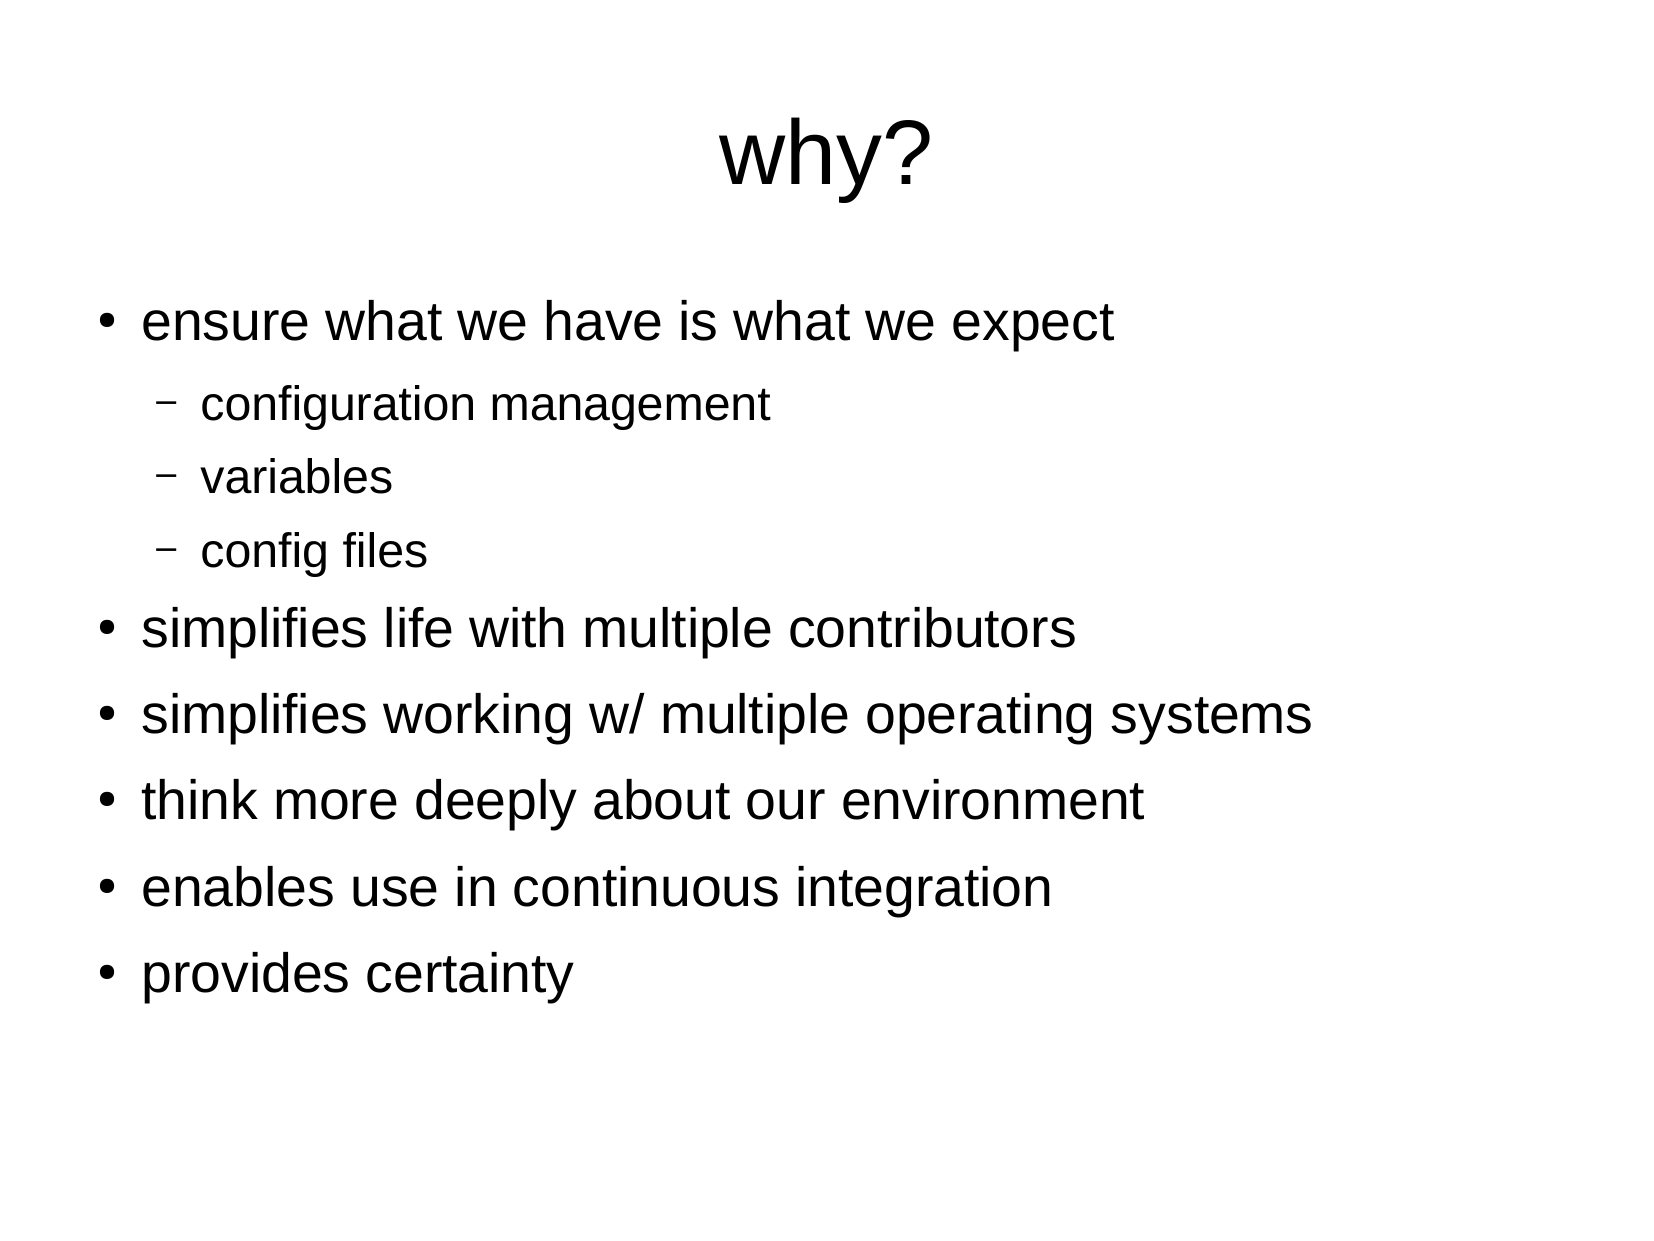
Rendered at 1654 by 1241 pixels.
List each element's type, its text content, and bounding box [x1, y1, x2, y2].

title why? [82, 49, 1571, 257]
list ensure what we have is what we expect configuration management variables config files simplifies life with multiple contributors simplifies working w/ multiple operating systems think more deeply about our environment enables use in continuous integration provides certainty [82, 290, 1571, 1010]
